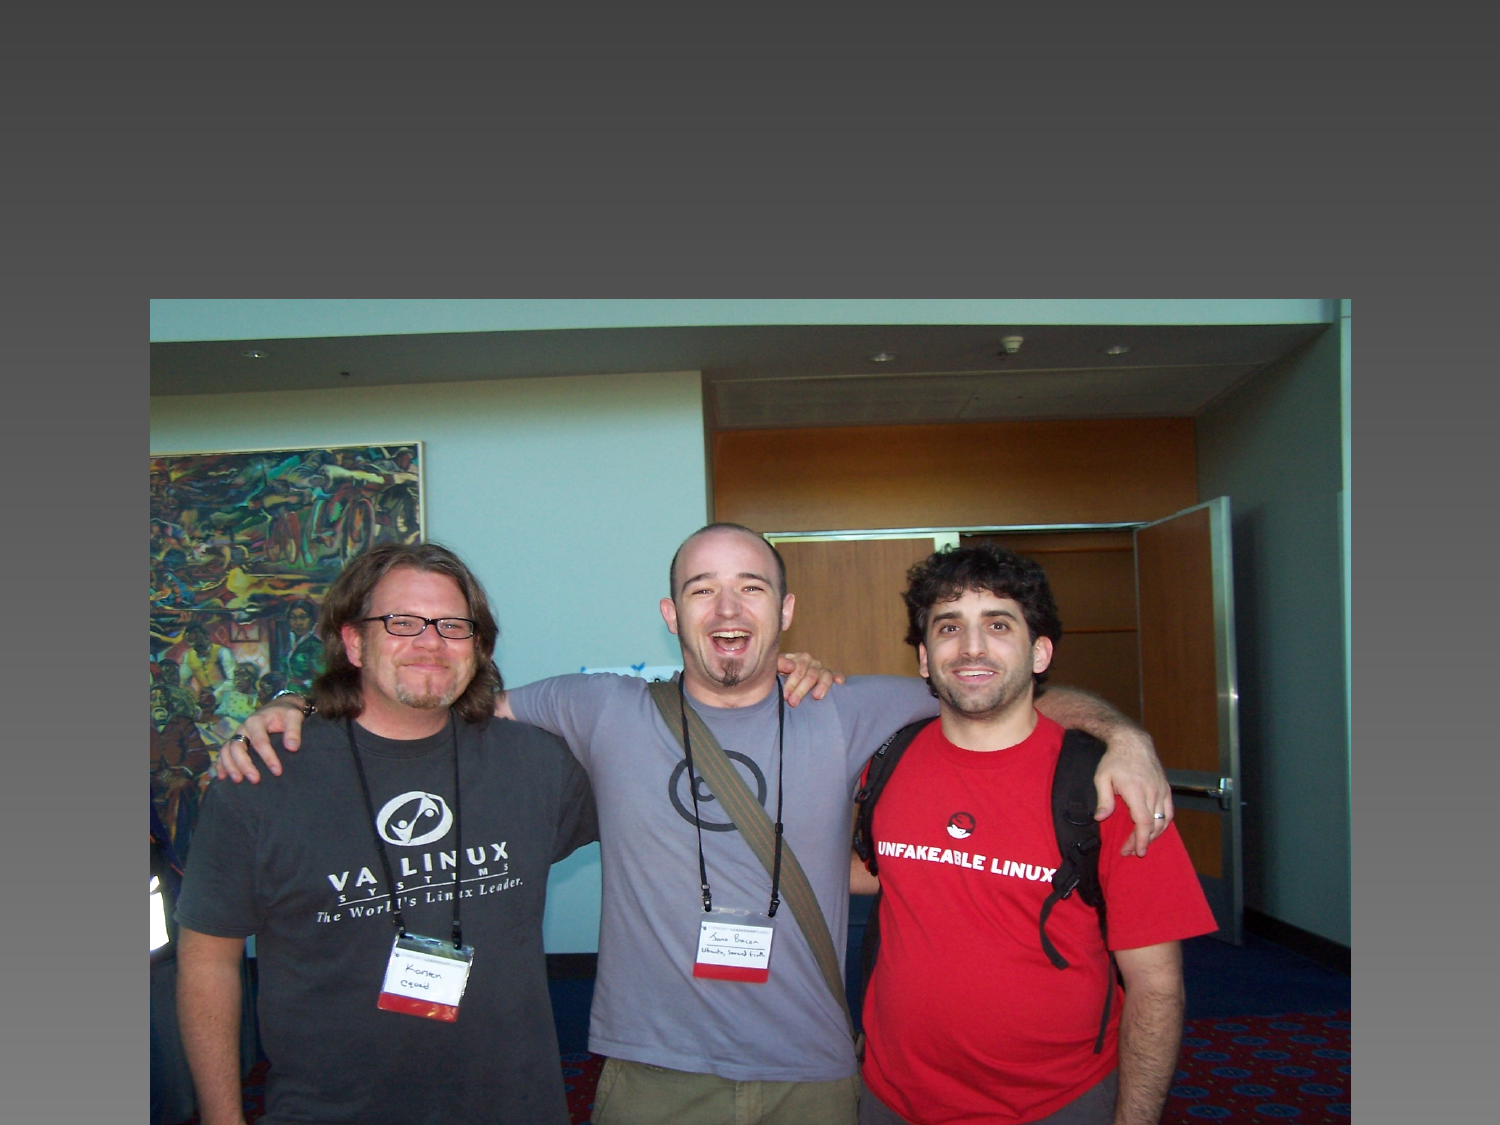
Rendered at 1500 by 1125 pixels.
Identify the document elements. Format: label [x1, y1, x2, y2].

picture [150, 299, 1351, 1125]
